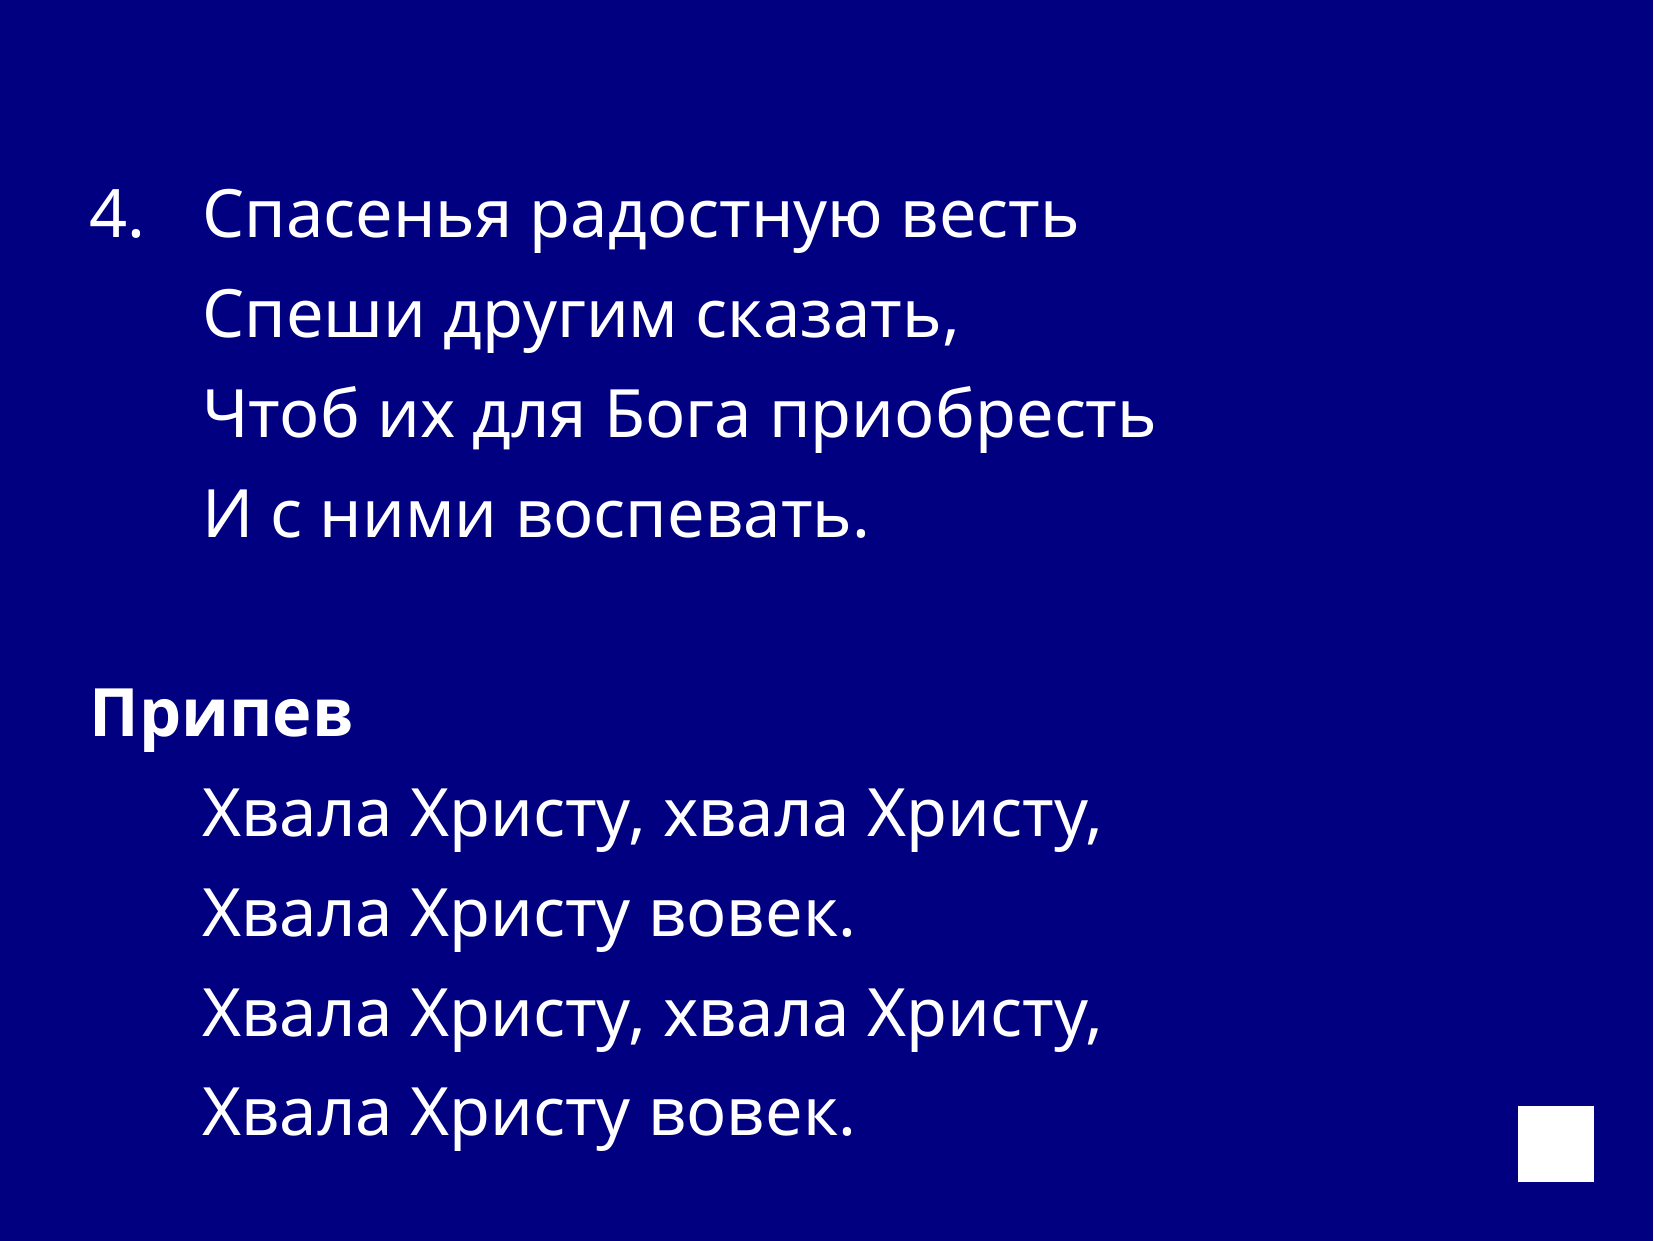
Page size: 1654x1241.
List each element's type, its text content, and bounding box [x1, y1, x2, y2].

text_box [1518, 1106, 1594, 1182]
text_box 4. Спасенья радостную весть Спеши другим сказать, Чтоб их для Бога приобресть И с ними воспевать. Припев Хвала Христу, хвала Христу, Хвала Христу вовек. Хвала Христу, хвала Христу, Хвала Христу вовек. [75, 150, 1576, 1163]
